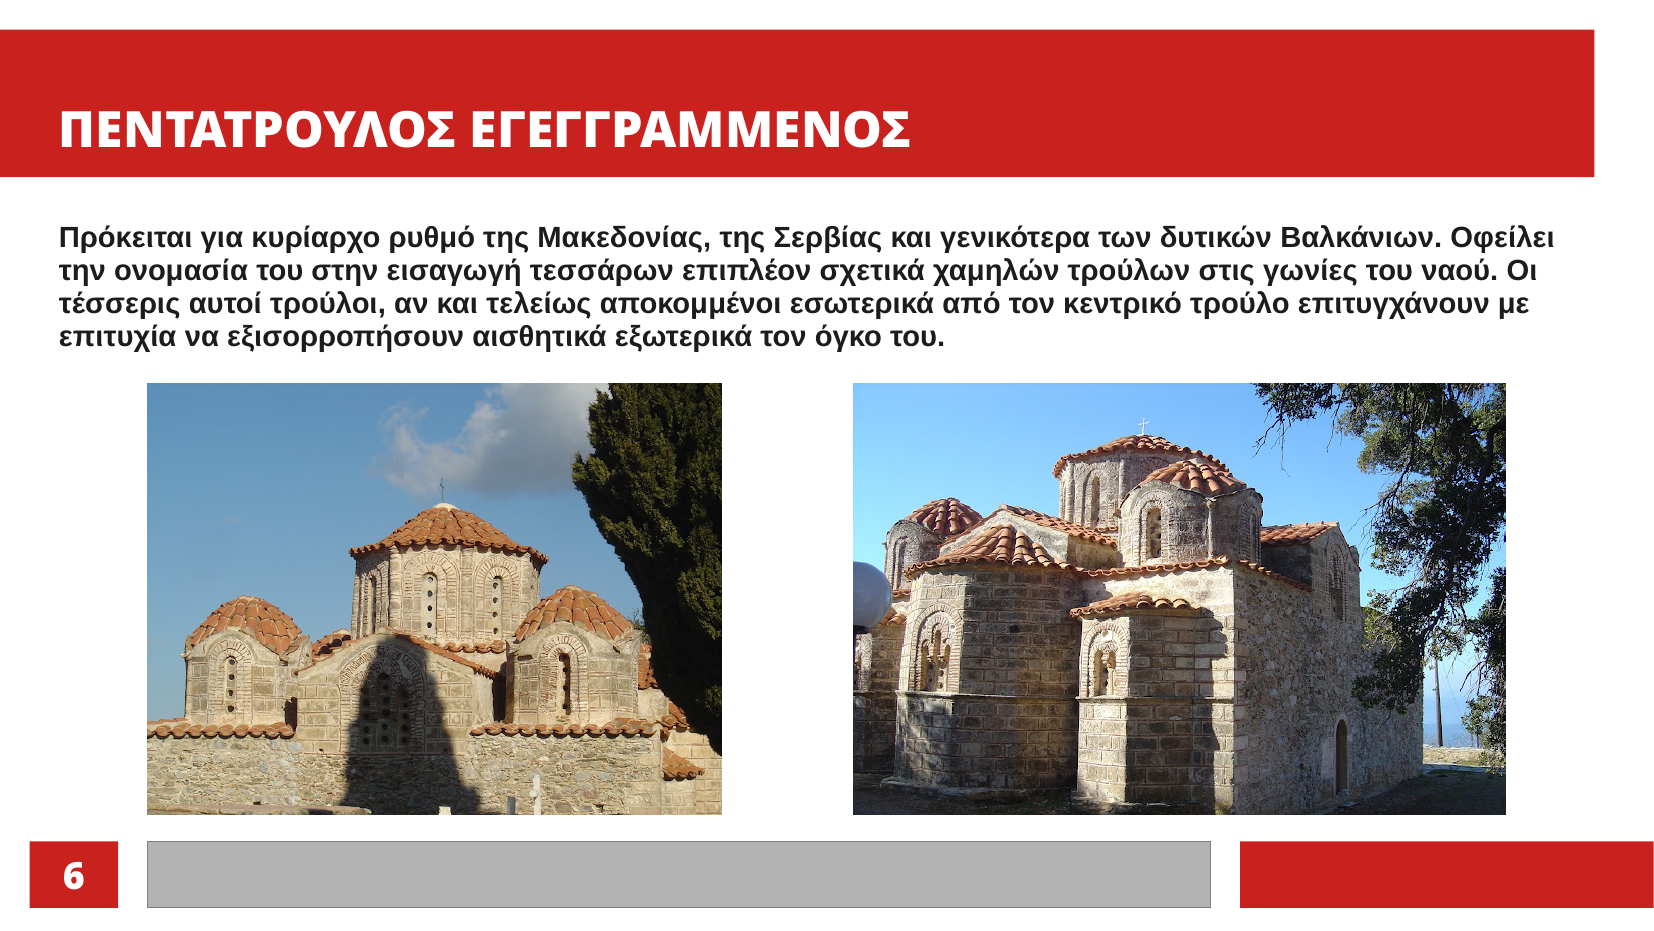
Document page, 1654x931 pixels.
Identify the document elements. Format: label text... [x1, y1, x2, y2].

title ΠΕΝΤΑΤΡΟΥΛΟΣ ΕΓΕΓΓΡΑΜΜΕΝΟΣ [59, 44, 1595, 163]
picture [147, 383, 722, 815]
picture [853, 383, 1506, 815]
list Πρόκειται για κυρίαρχο ρυθμό της Μακεδονίας, της Σερβίας και γενικότερα των δυτικών Βαλκάνιων. Οφείλει την ονομασία του στην εισαγωγή τεσσάρων επιπλέον σχετικά χαμηλών τρούλων στις γωνίες του ναού. Οι τέσσερις αυτοί τρούλοι, αν και τελείως αποκομμένοι εσωτερικά από τον κεντρικό τρούλο επιτυγχάνουν με επιτυχία να εξισορροπήσουν αισθητικά εξωτερικά τον όγκο του. [59, 221, 1565, 798]
